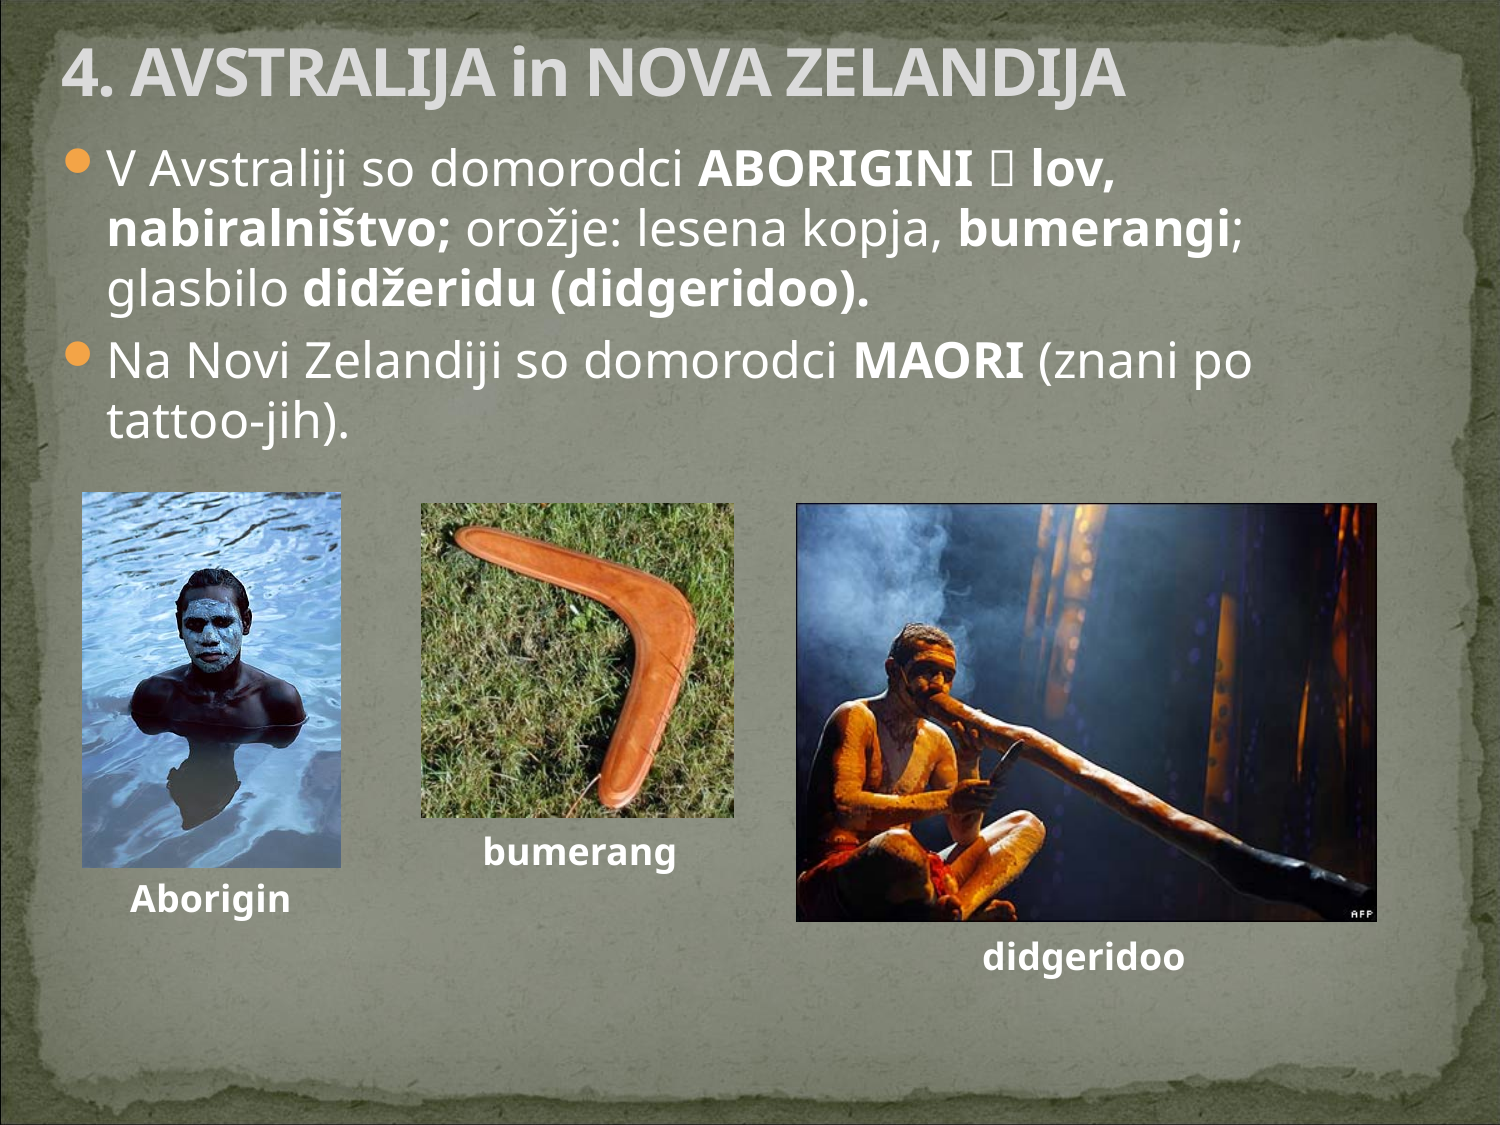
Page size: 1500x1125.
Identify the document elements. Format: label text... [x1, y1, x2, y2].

picture [0, 0, 1500, 1125]
text_box didgeridoo [796, 925, 1372, 986]
title 4. AVSTRALIJA in NOVA ZELANDIJA [46, 35, 1425, 118]
text_box bumerang [421, 820, 739, 881]
text_box Aborigin [81, 867, 340, 927]
list V Avstraliji so domorodci ABORIGINI  lov, nabiralništvo; orožje: lesena kopja, bumerangi; glasbilo didžeridu (didgeridoo). Na Novi Zelandiji so domorodci MAORI (znani po tattoo-jih). [46, 128, 1430, 457]
